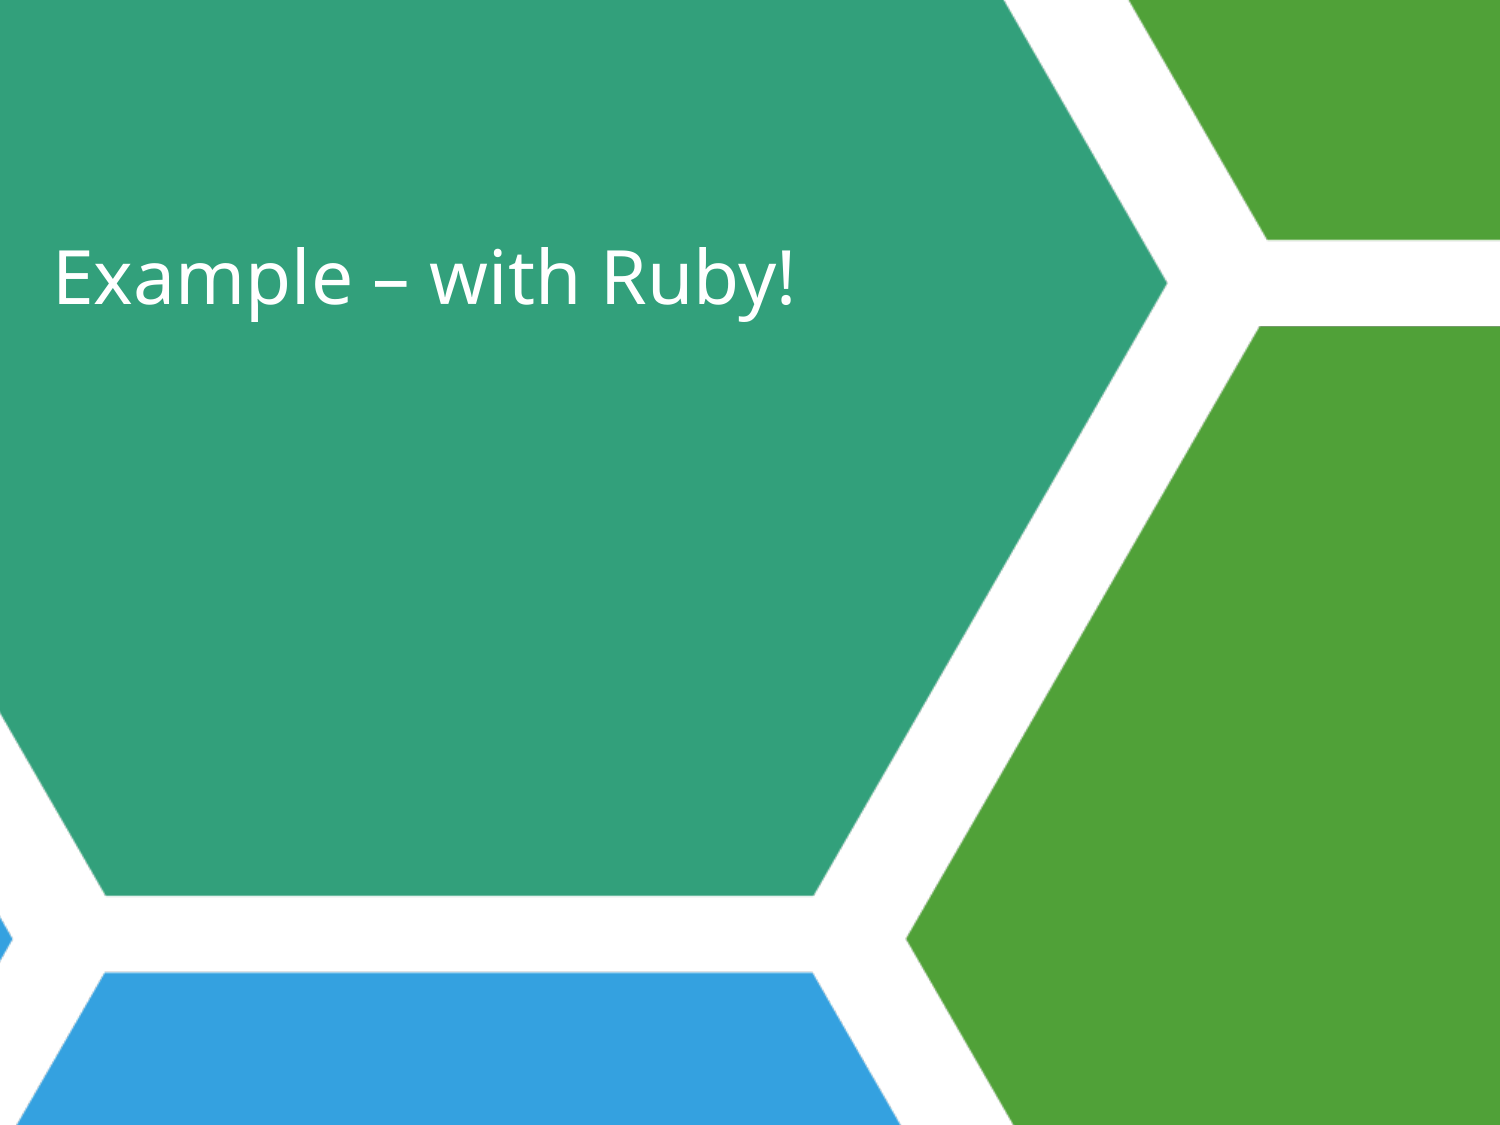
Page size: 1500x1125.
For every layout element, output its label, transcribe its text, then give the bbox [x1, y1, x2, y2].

picture [0, 0, 1500, 1125]
text_box Example – with Ruby! [52, 147, 1099, 401]
